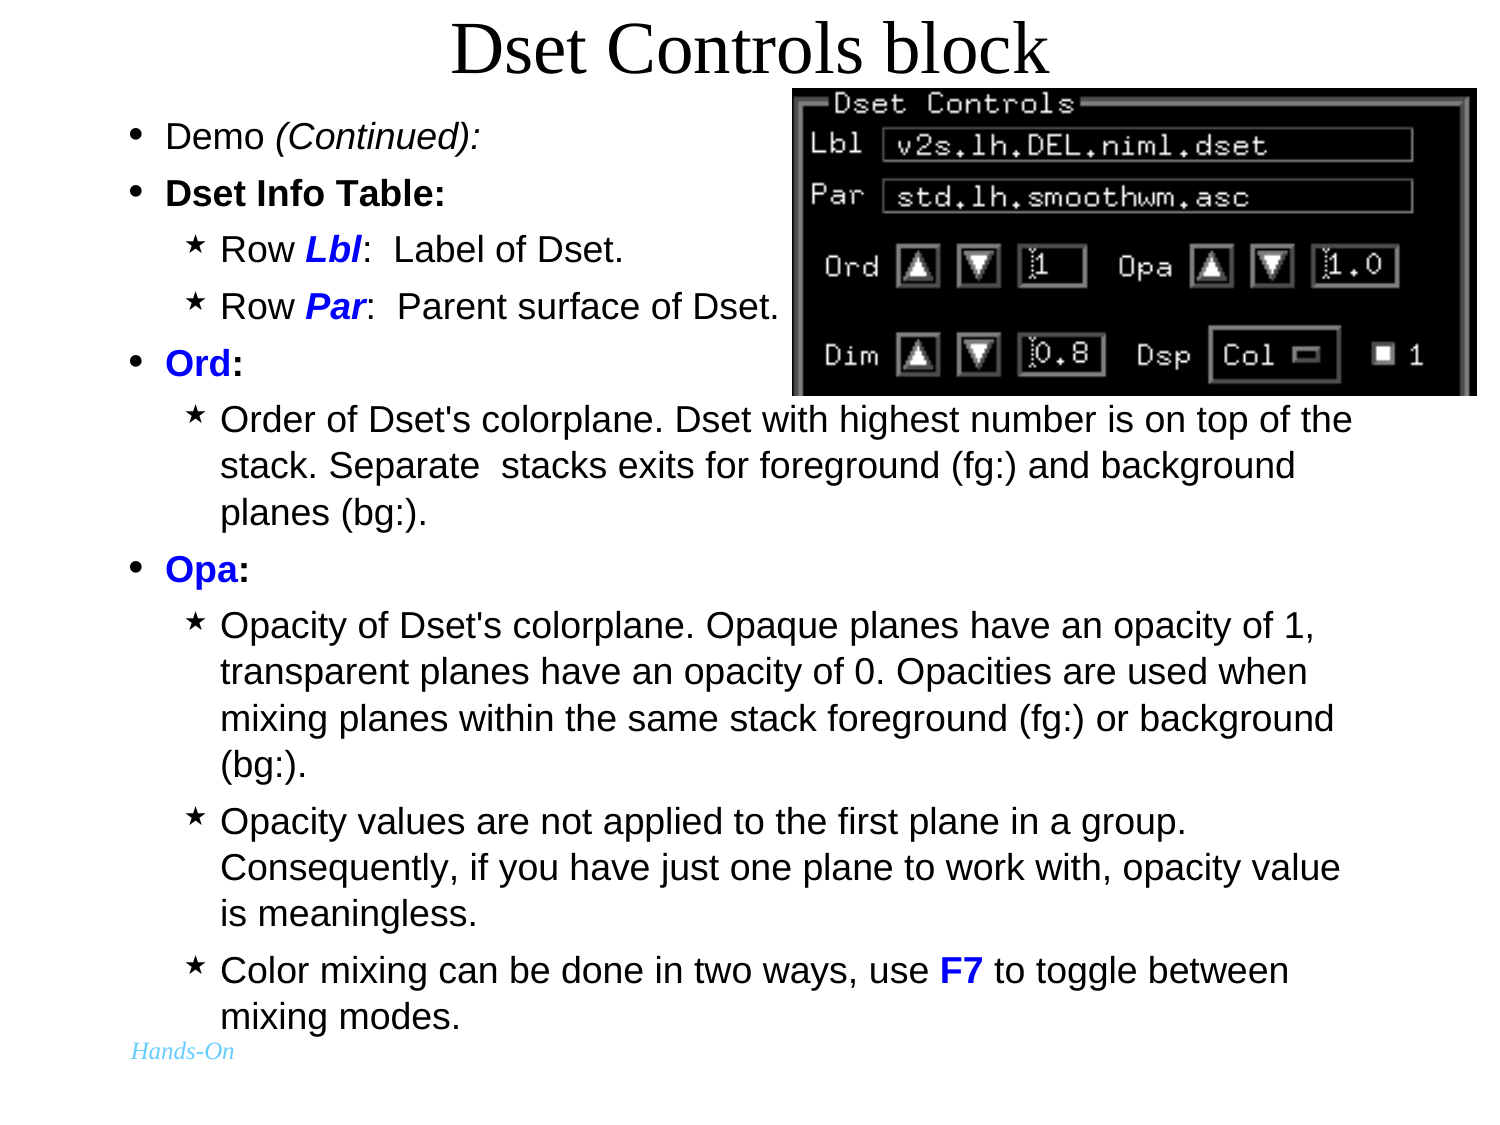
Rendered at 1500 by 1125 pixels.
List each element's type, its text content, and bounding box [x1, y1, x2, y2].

text_box Hands-On [116, 1028, 250, 1074]
title Dset Controls block [112, 0, 1388, 95]
list Demo (Continued): Dset Info Table: Row Lbl: Label of Dset. Row Par: Parent surface of Dset. Ord: Order of Dset's colorplane. Dset with highest number is on top of the stack. Separate stacks exits for foreground (fg:) and background planes (bg:). Opa: Opacity of Dset's colorplane. Opaque planes have an opacity of 1, transparent planes have an opacity of 0. Opacities are used when mixing planes within the same stack foreground (fg:) or background (bg:). Opacity values are not applied to the first plane in a group. Consequently, if you have just one plane to work with, opacity value is meaningless. Color mixing can be done in two ways, use F7 to toggle between mixing modes. [112, 95, 1388, 1061]
picture [792, 88, 1477, 396]
